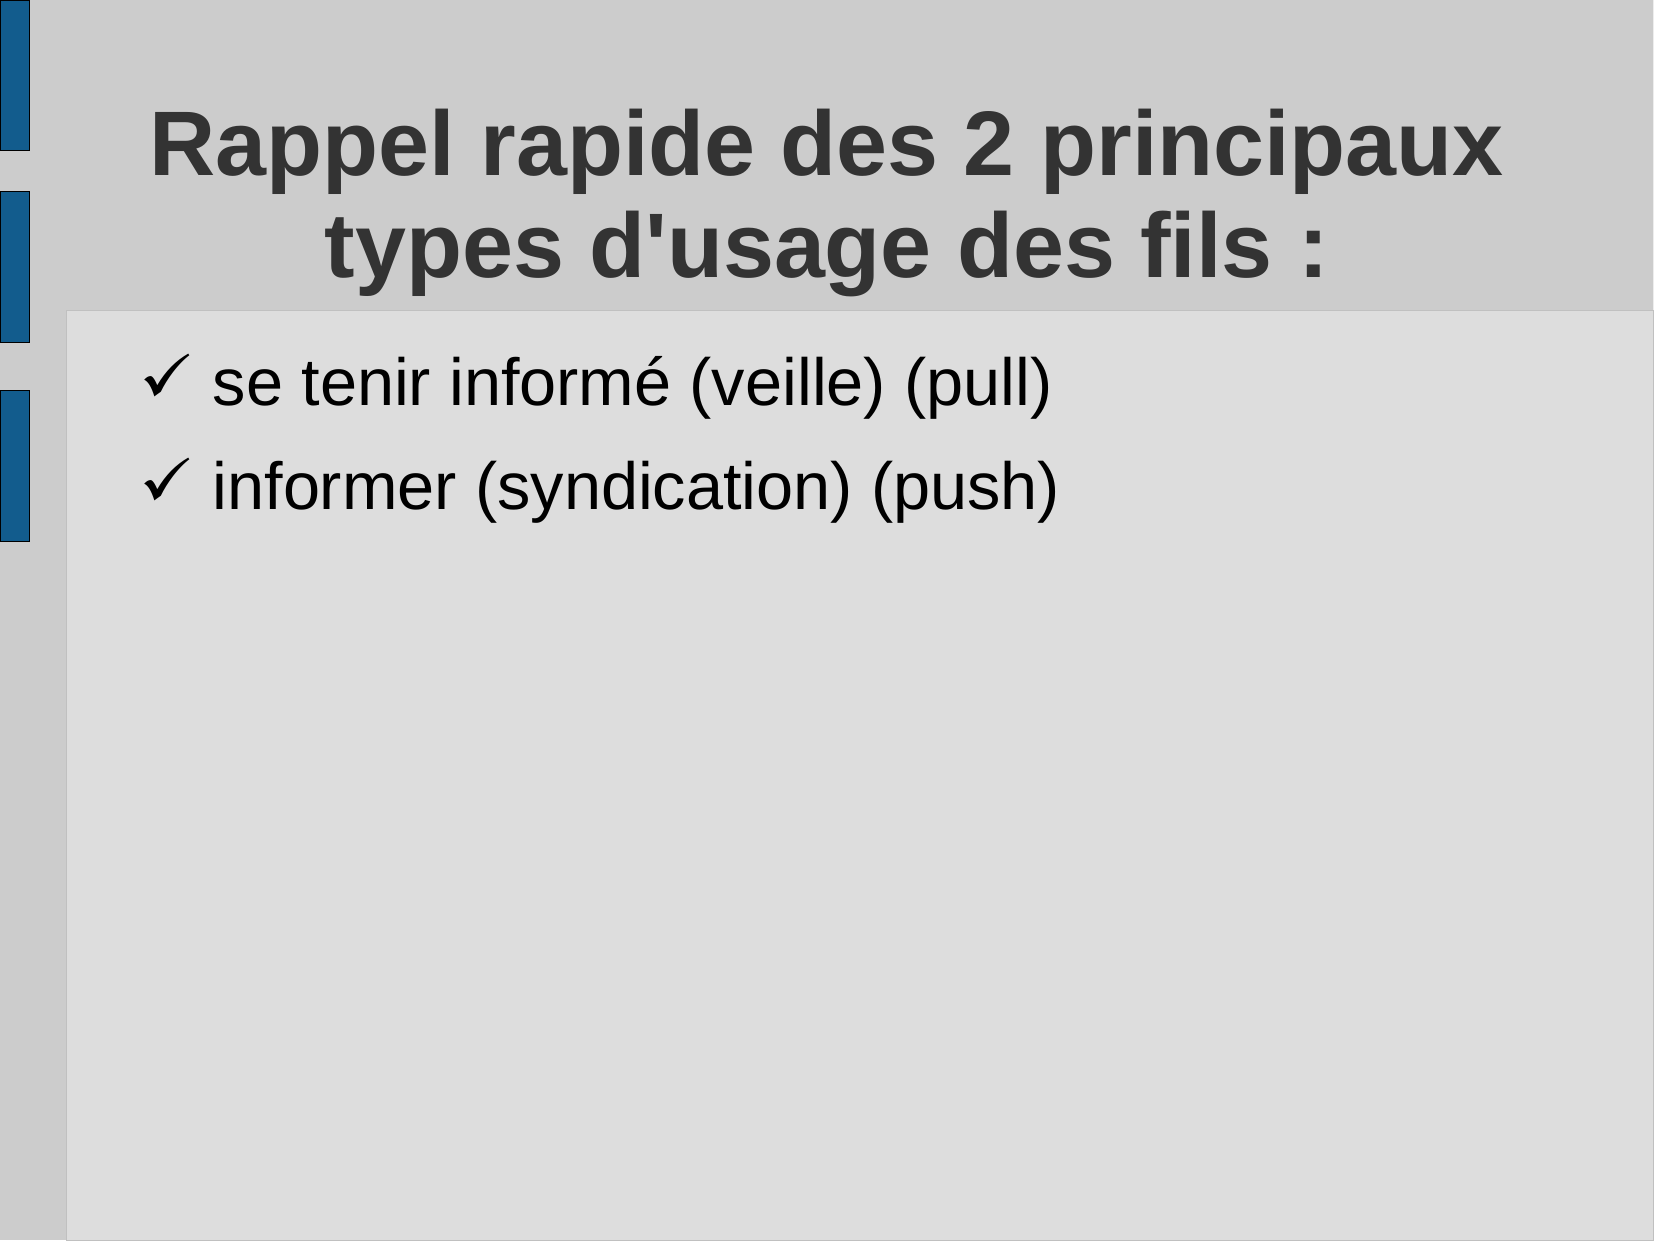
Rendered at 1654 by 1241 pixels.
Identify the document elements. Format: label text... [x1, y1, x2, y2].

list  se tenir informé (veille) (pull)  informer (syndication) (push) [121, 344, 1534, 1127]
title Rappel rapide des 2 principaux types d'usage des fils : [121, 91, 1534, 299]
